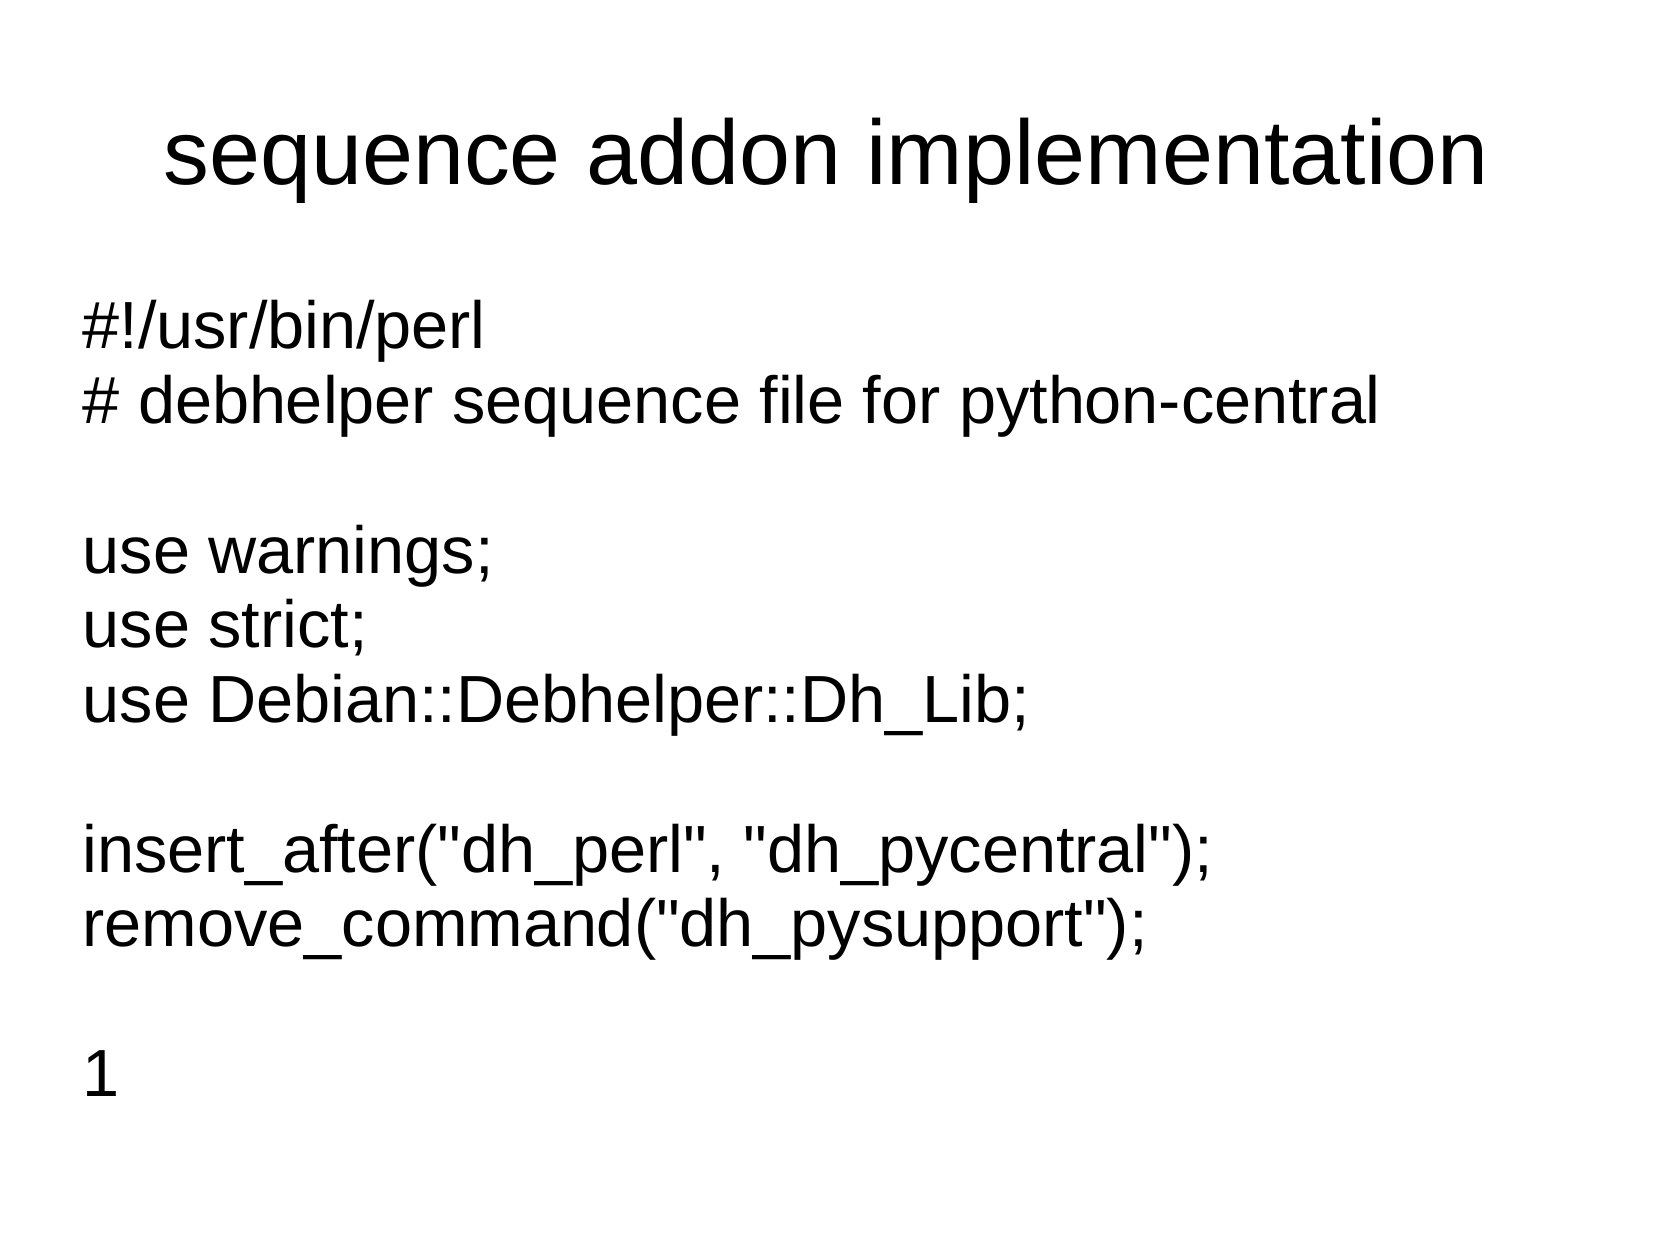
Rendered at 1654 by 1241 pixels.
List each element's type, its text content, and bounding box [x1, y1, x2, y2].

title sequence addon implementation [82, 56, 1571, 250]
subtitle #!/usr/bin/perl # debhelper sequence file for python-central use warnings; use strict; use Debian::Debhelper::Dh_Lib; insert_after("dh_perl", "dh_pycentral"); remove_command("dh_pysupport"); 1 [82, 288, 1571, 1111]
